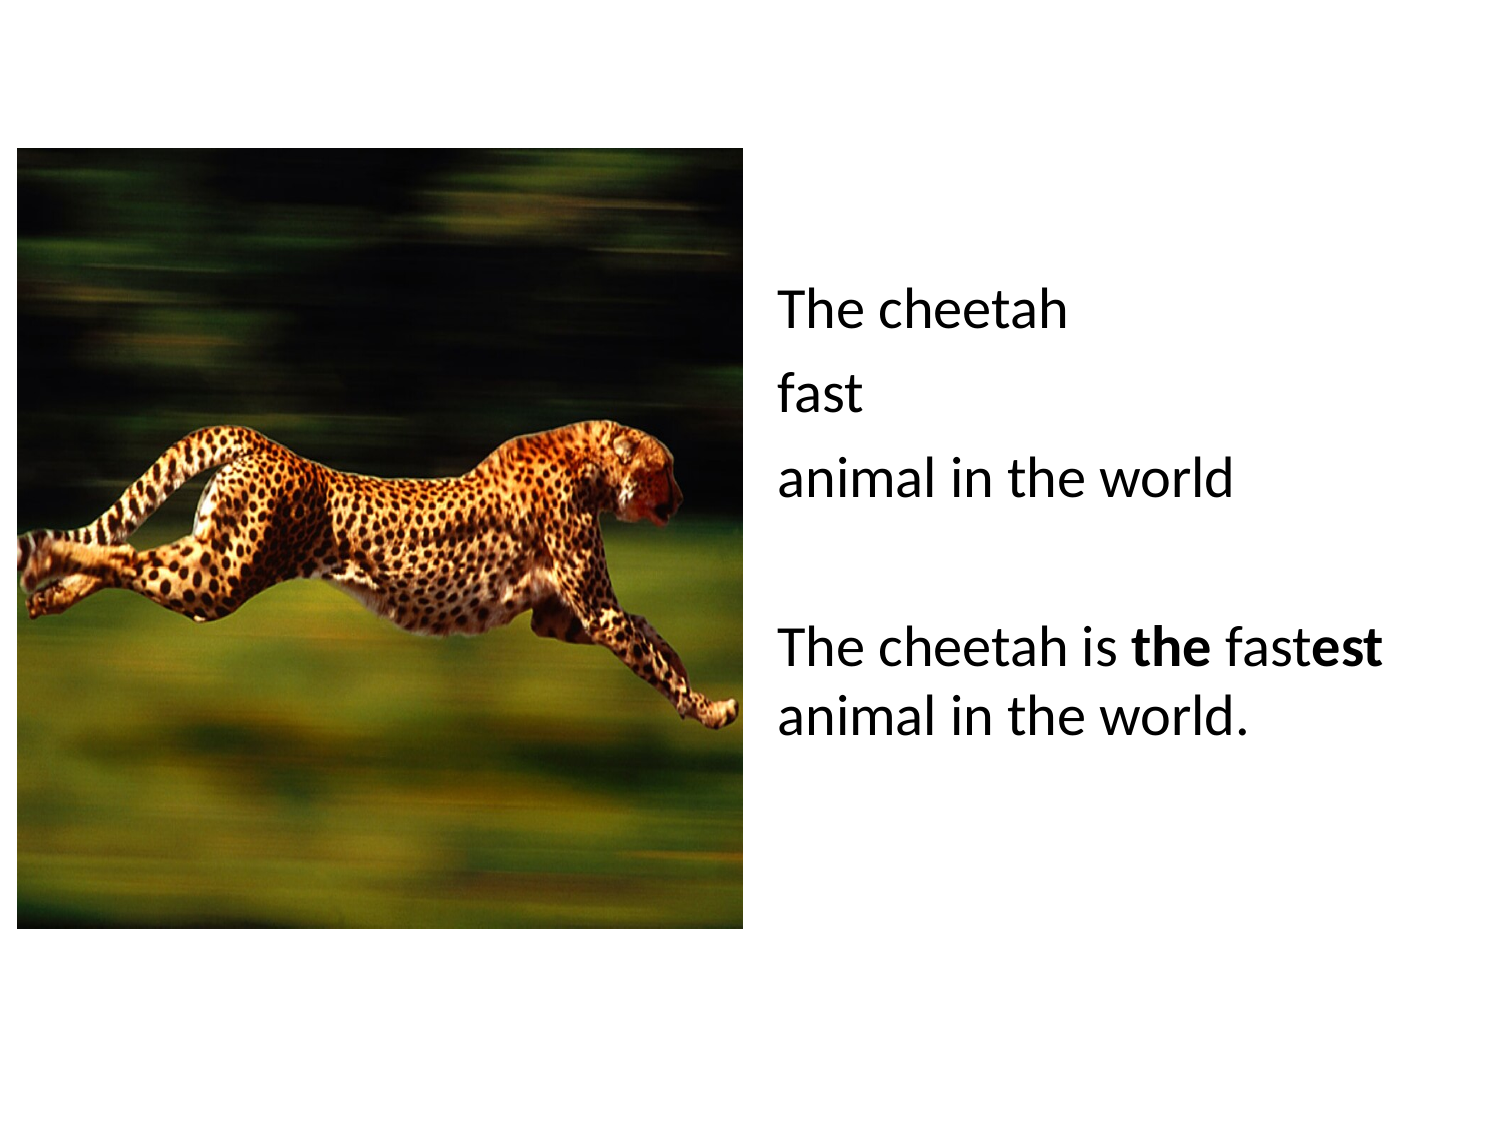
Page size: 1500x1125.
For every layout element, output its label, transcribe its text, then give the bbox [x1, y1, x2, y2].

list The cheetah fast animal in the world The cheetah is the fastest animal in the world. [762, 262, 1426, 1005]
picture [17, 149, 743, 929]
